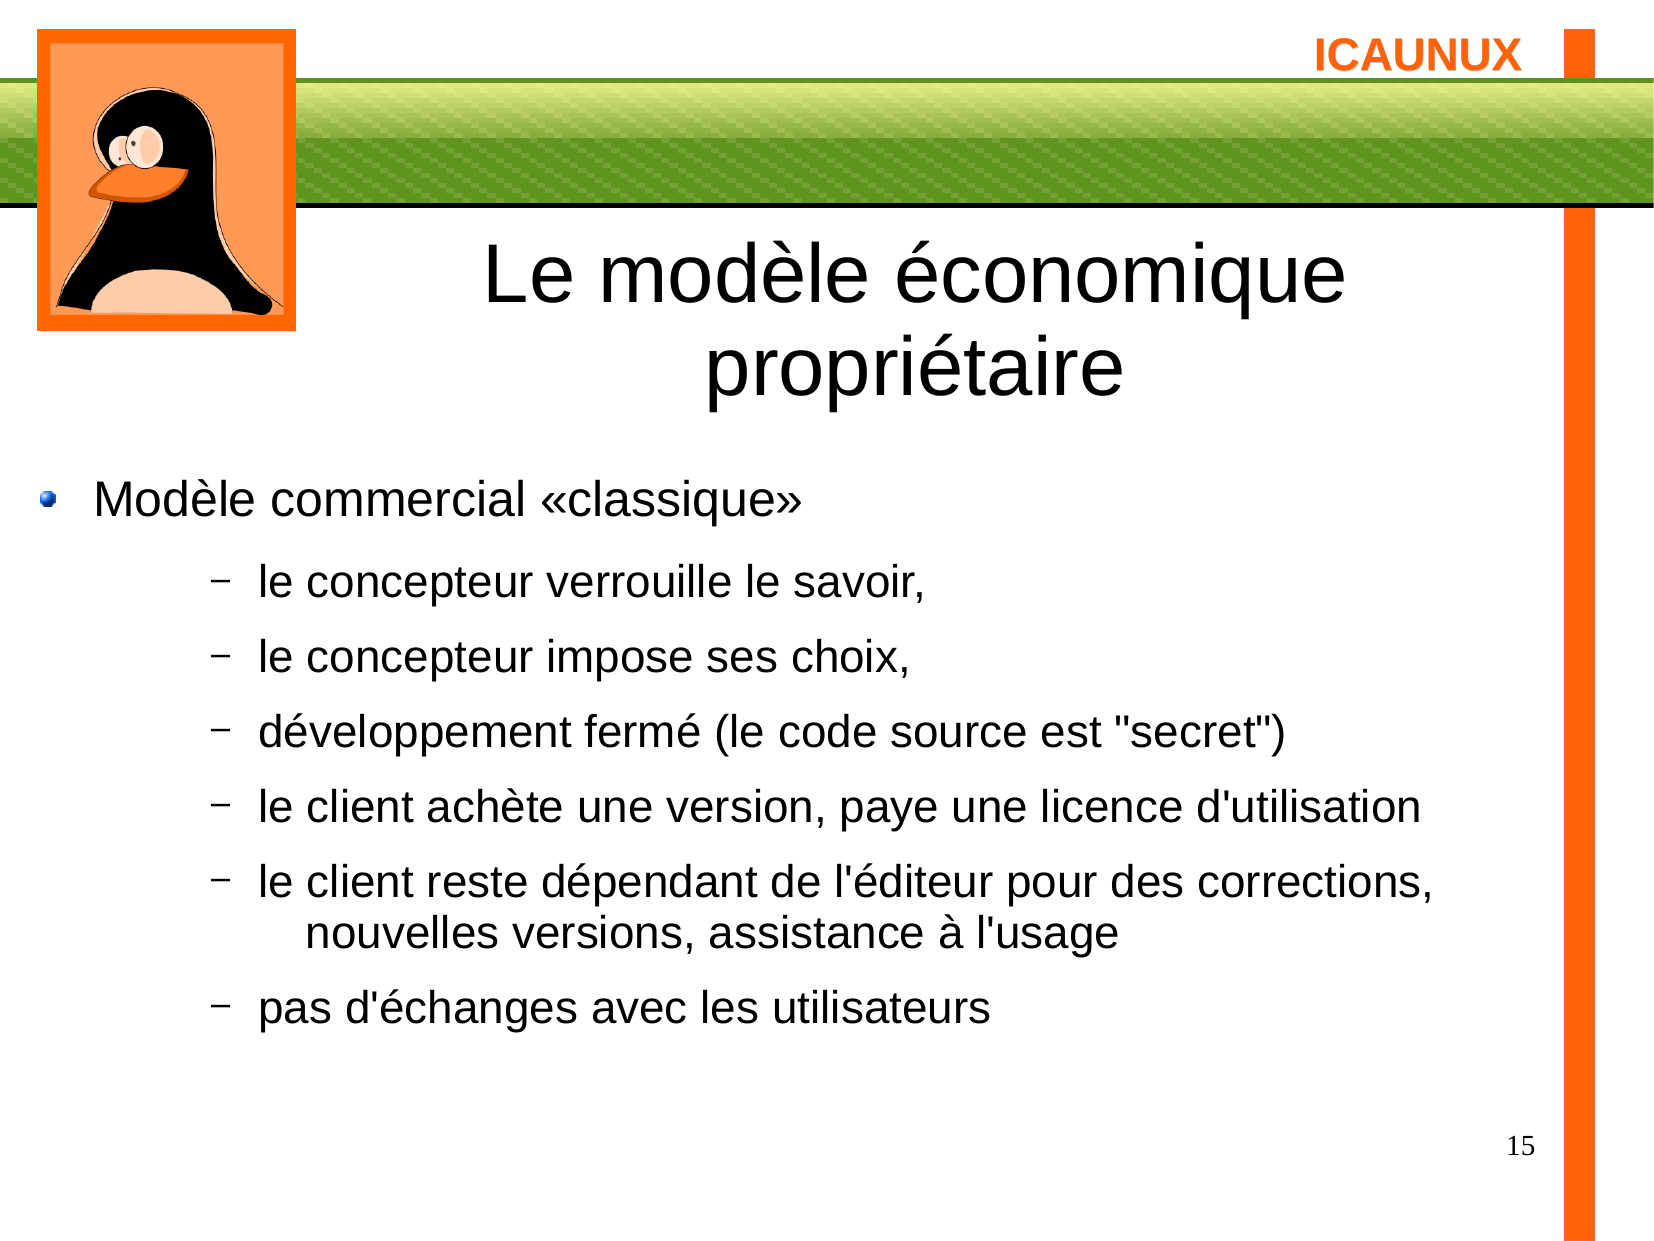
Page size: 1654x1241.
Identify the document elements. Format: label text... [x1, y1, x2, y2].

list Modèle commercial «classique» le concepteur verrouille le savoir, le concepteur impose ses choix, développement fermé (le code source est "secret") le client achète une version, paye une licence d'utilisation le client reste dépendant de l'éditeur pour des corrections, nouvelles versions, assistance à l'usage pas d'échanges avec les utilisateurs [22, 471, 1595, 1093]
picture [0, 29, 1654, 331]
title Le modèle économique propriétaire [324, 217, 1506, 424]
